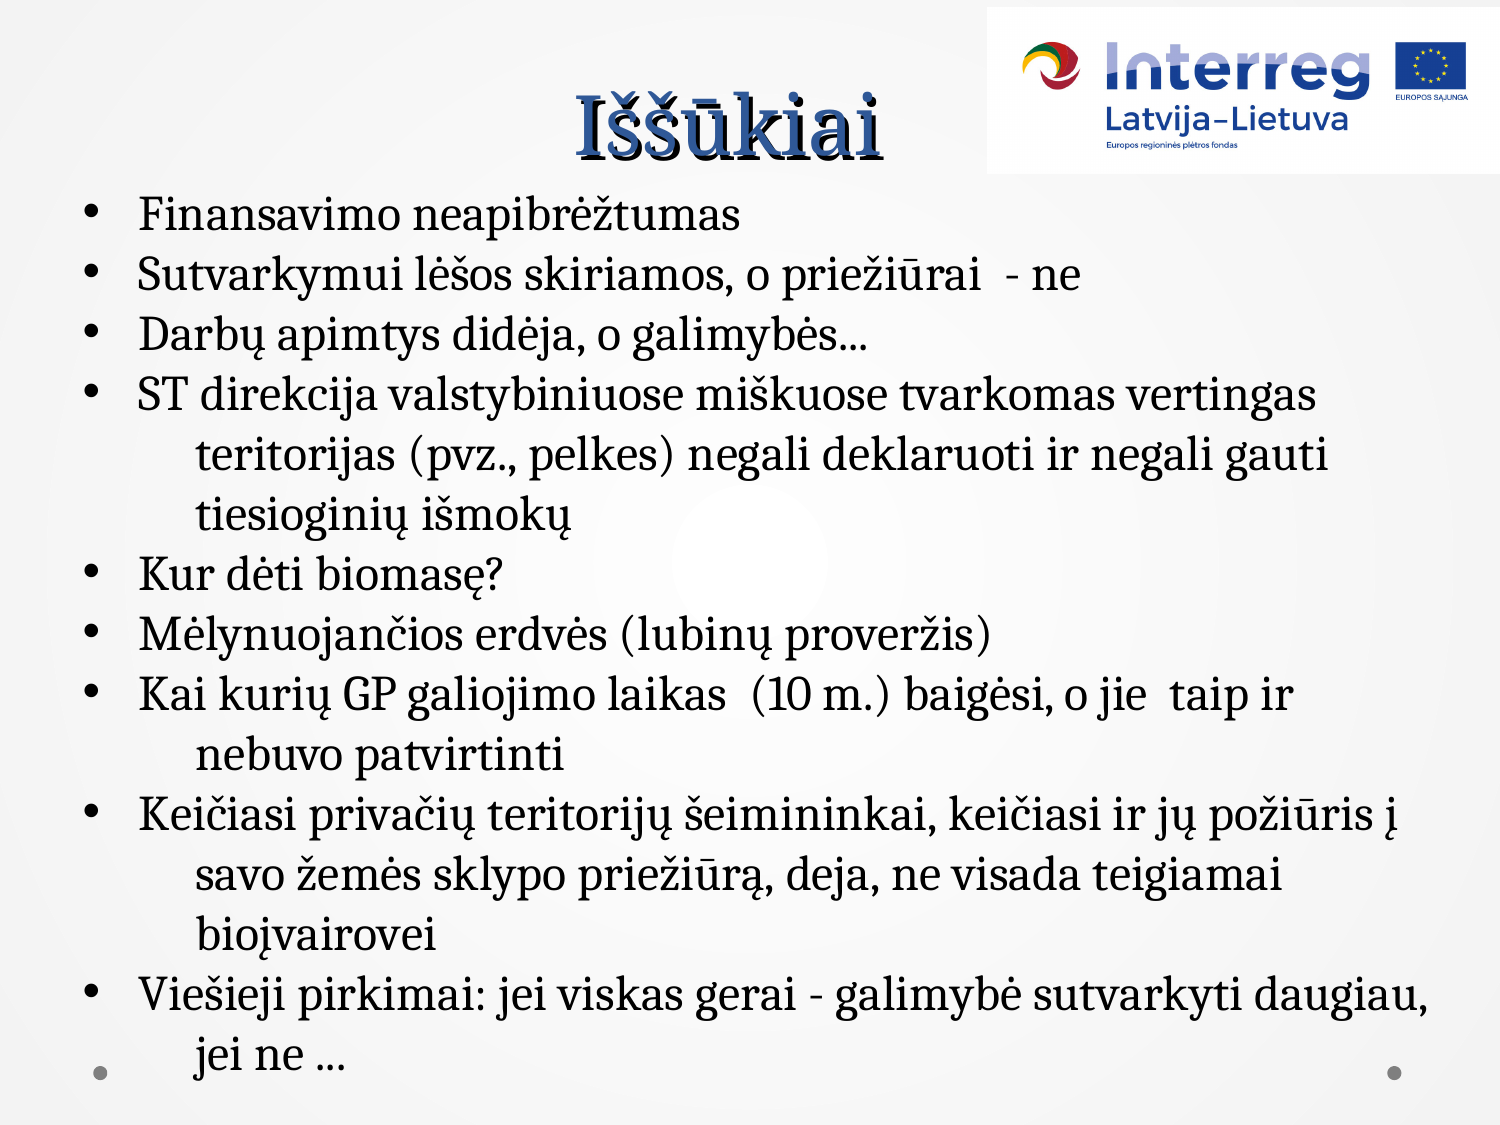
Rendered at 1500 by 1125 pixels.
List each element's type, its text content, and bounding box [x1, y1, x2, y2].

text_box Finansavimo neapibrėžtumas Sutvarkymui lėšos skiriamos, o priežiūrai - ne Darbų apimtys didėja, o galimybės... ST direkcija valstybiniuose miškuose tvarkomas vertingas teritorijas (pvz., pelkes) negali deklaruoti ir negali gauti tiesioginių išmokų Kur dėti biomasę? Mėlynuojančios erdvės (lubinų proveržis) Kai kurių GP galiojimo laikas (10 m.) baigėsi, o jie taip ir nebuvo patvirtinti Keičiasi privačių teritorijų šeimininkai, keičiasi ir jų požiūris į savo žemės sklypo priežiūrą, deja, ne visada teigiamai bioįvairovei Viešieji pirkimai: jei viskas gerai - galimybė sutvarkyti daugiau, jei ne ... [67, 172, 1462, 1097]
picture [987, 7, 1500, 174]
title Iššūkiai [63, 42, 987, 180]
